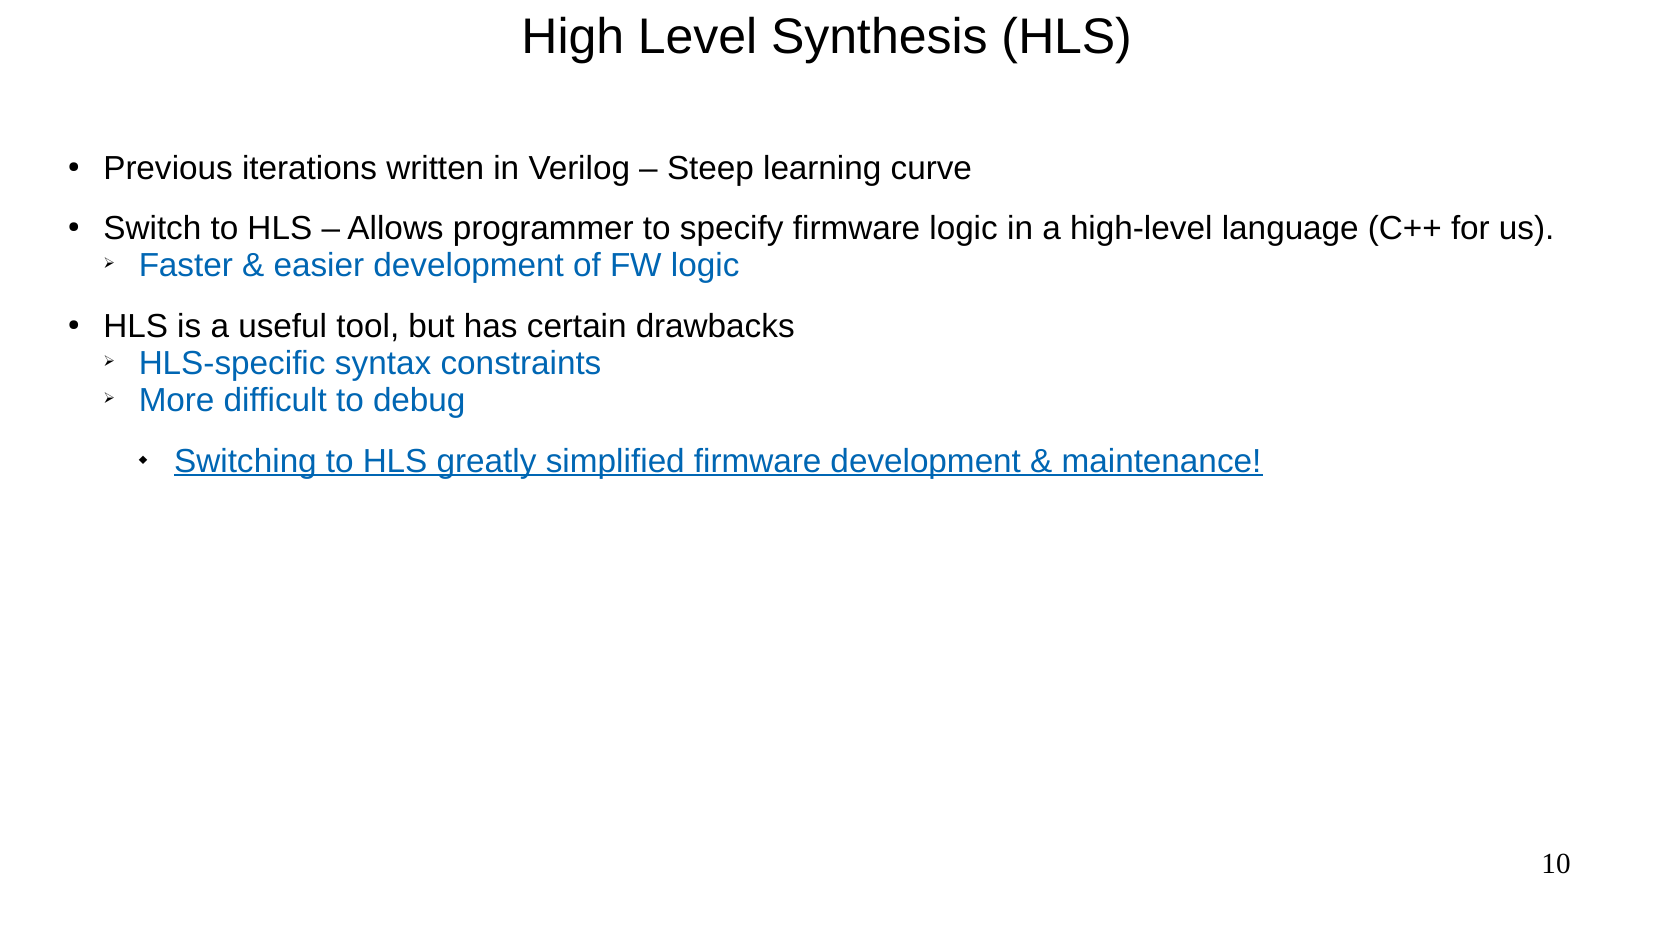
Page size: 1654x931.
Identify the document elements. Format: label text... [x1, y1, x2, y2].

title High Level Synthesis (HLS) [82, 8, 1571, 65]
text_box Previous iterations written in Verilog – Steep learning curve Switch to HLS – Allows programmer to specify firmware logic in a high-level language (C++ for us). Faster & easier development of FW logic HLS is a useful tool, but has certain drawbacks HLS-specific syntax constraints More difficult to debug Switching to HLS greatly simplified firmware development & maintenance! [53, 141, 1595, 508]
